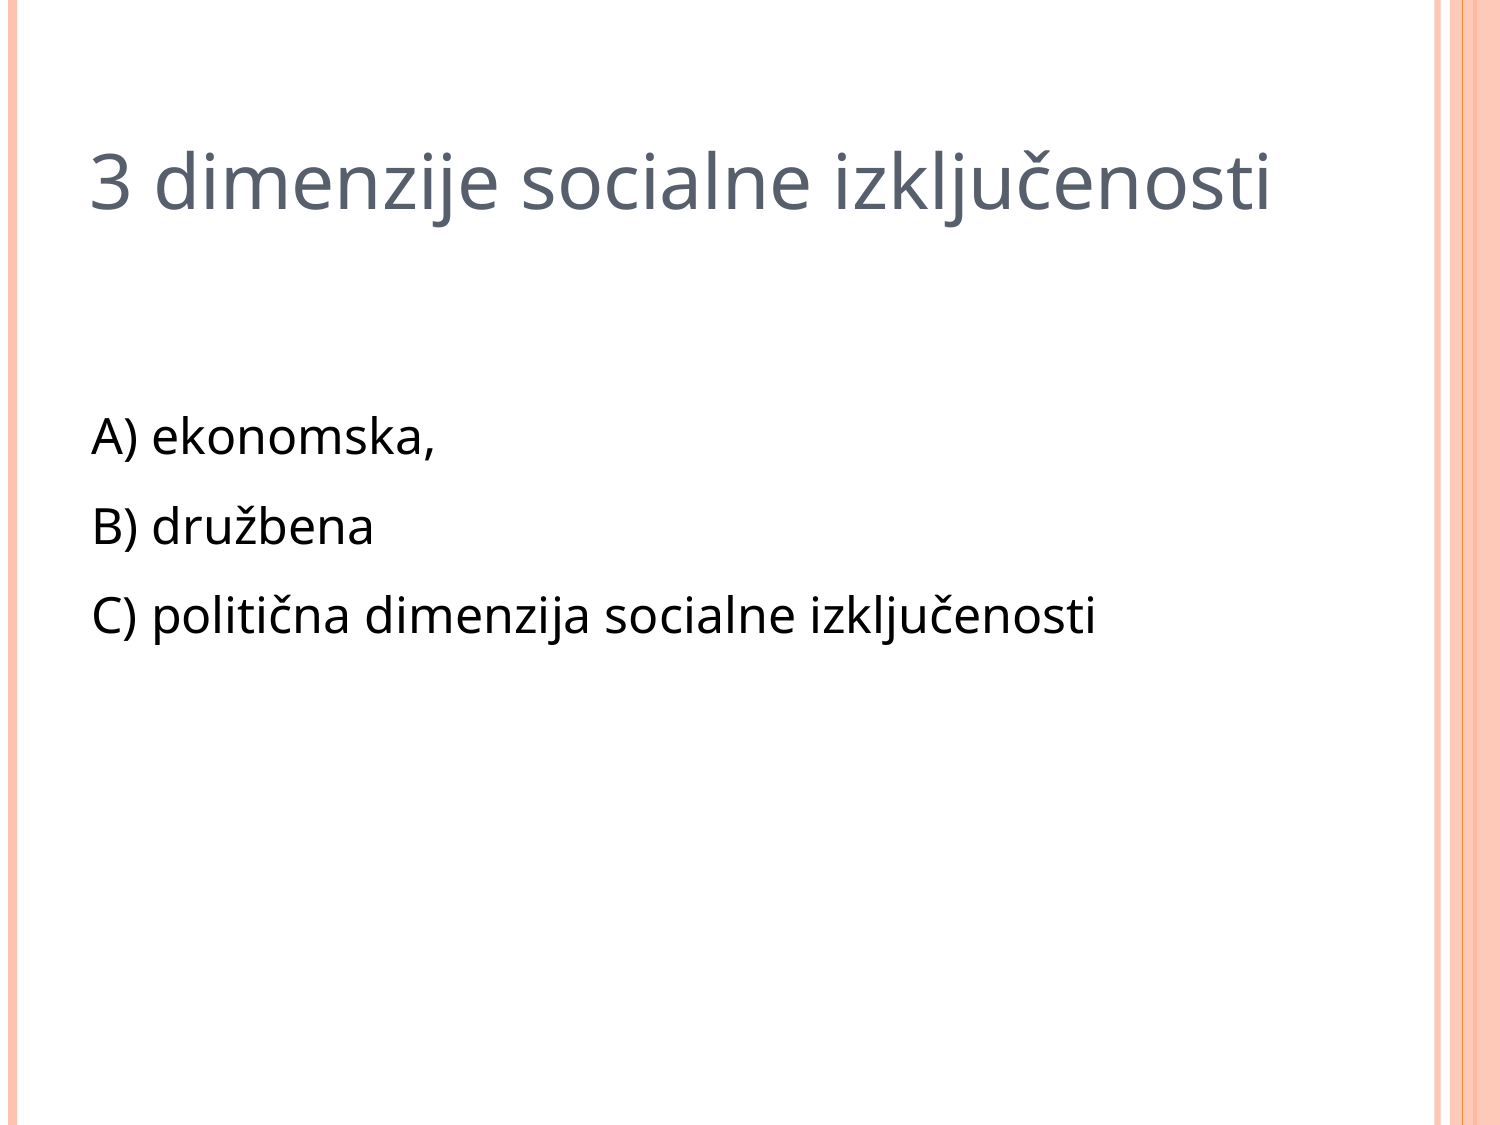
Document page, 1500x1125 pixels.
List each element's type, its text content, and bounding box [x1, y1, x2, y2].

list A) ekonomska, B) družbena C) politična dimenzija socialne izključenosti [76, 397, 1302, 1125]
title 3 dimenzije socialne izključenosti [75, 45, 1300, 233]
